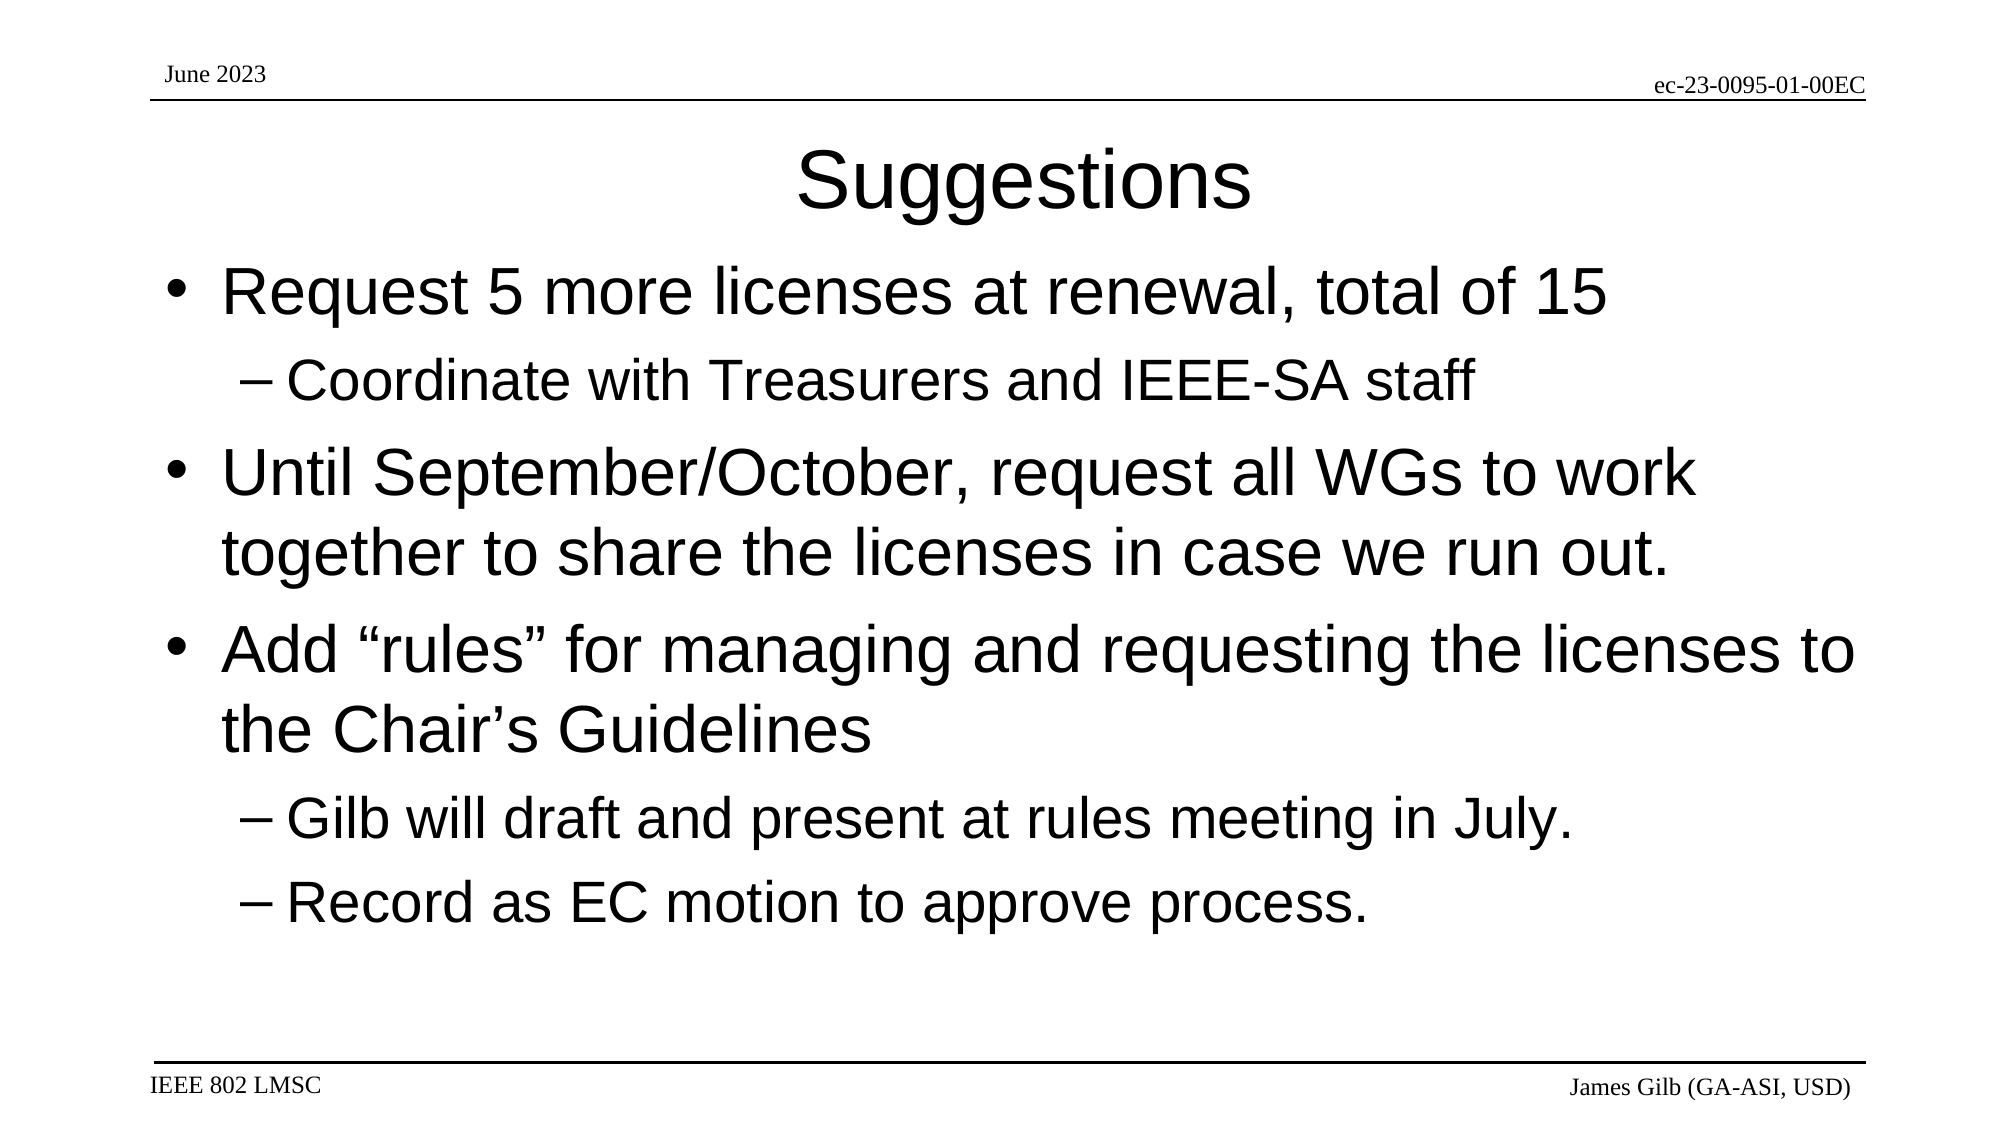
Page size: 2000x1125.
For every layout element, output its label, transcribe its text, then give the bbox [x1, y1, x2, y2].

title Suggestions [149, 112, 1900, 238]
list Request 5 more licenses at renewal, total of 15 Coordinate with Treasurers and IEEE-SA staff Until September/October, request all WGs to work together to share the licenses in case we run out. Add “rules” for managing and requesting the licenses to the Chair’s Guidelines Gilb will draft and present at rules meeting in July. Record as EC motion to approve process. [150, 239, 1900, 1051]
